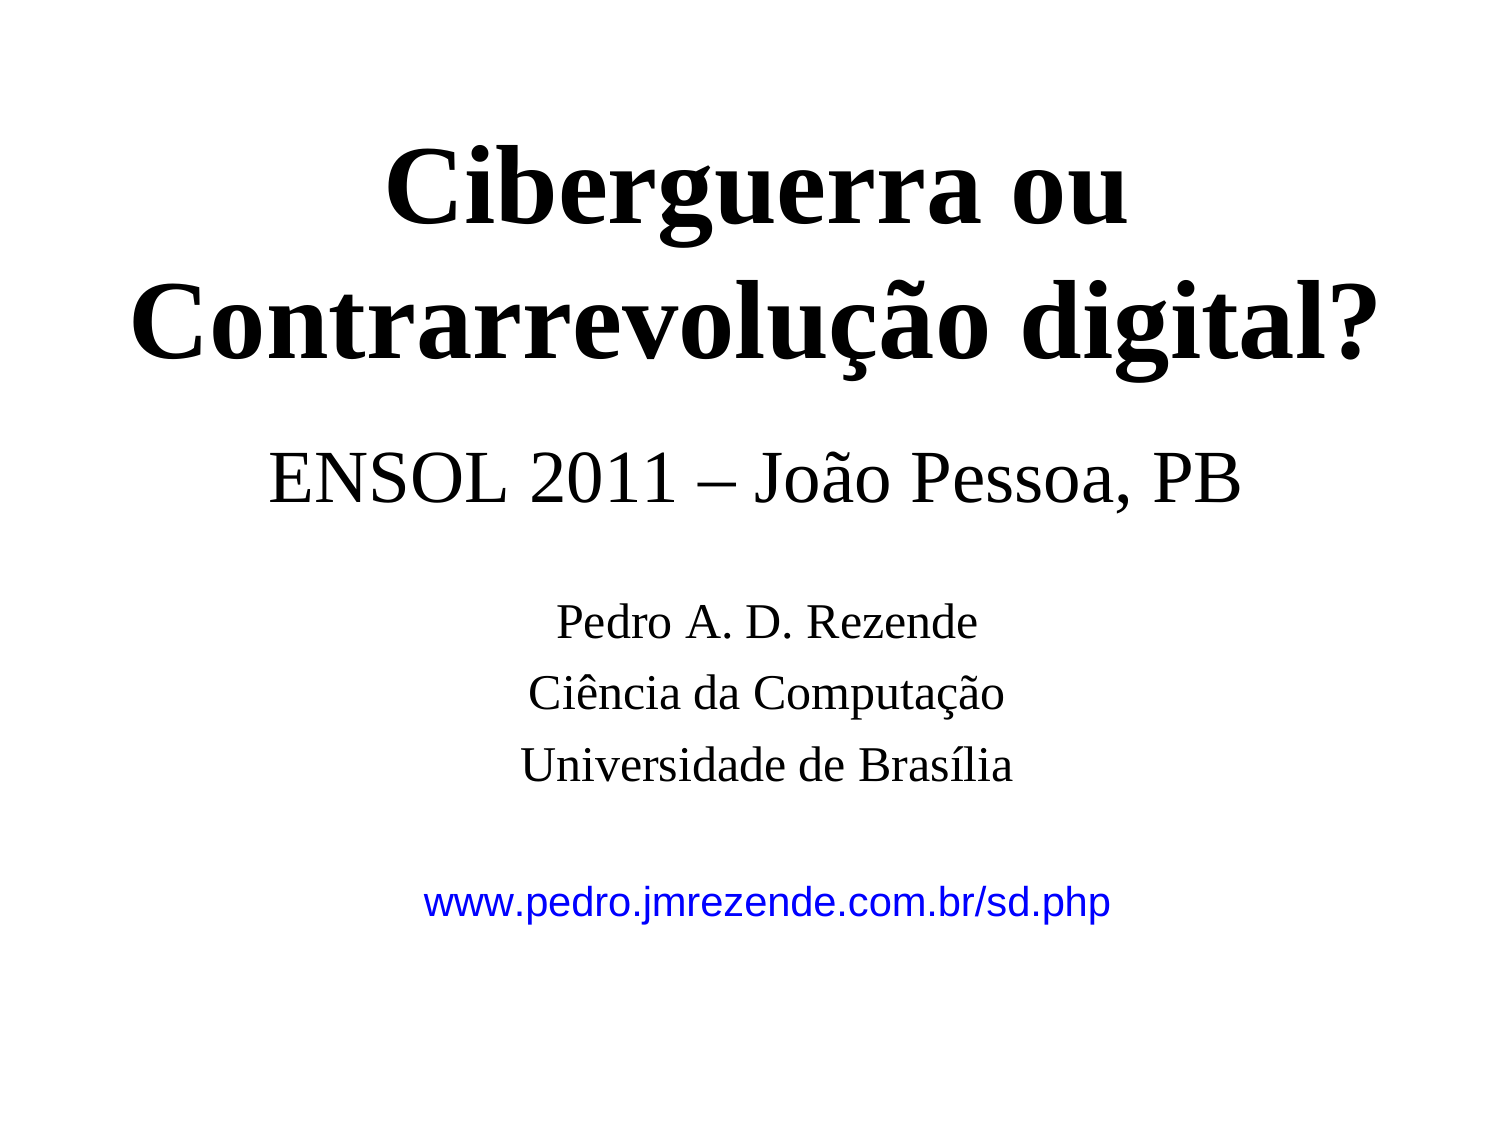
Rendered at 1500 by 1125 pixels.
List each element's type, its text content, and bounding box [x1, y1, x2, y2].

subtitle Pedro A. D. Rezende Ciência da Computação Universidade de Brasília www.pedro.jmrezende.com.br/sd.php [97, 586, 1362, 934]
title Ciberguerra ou Contrarrevolução digital? ENSOL 2011 – João Pessoa, PB [55, 90, 1459, 542]
